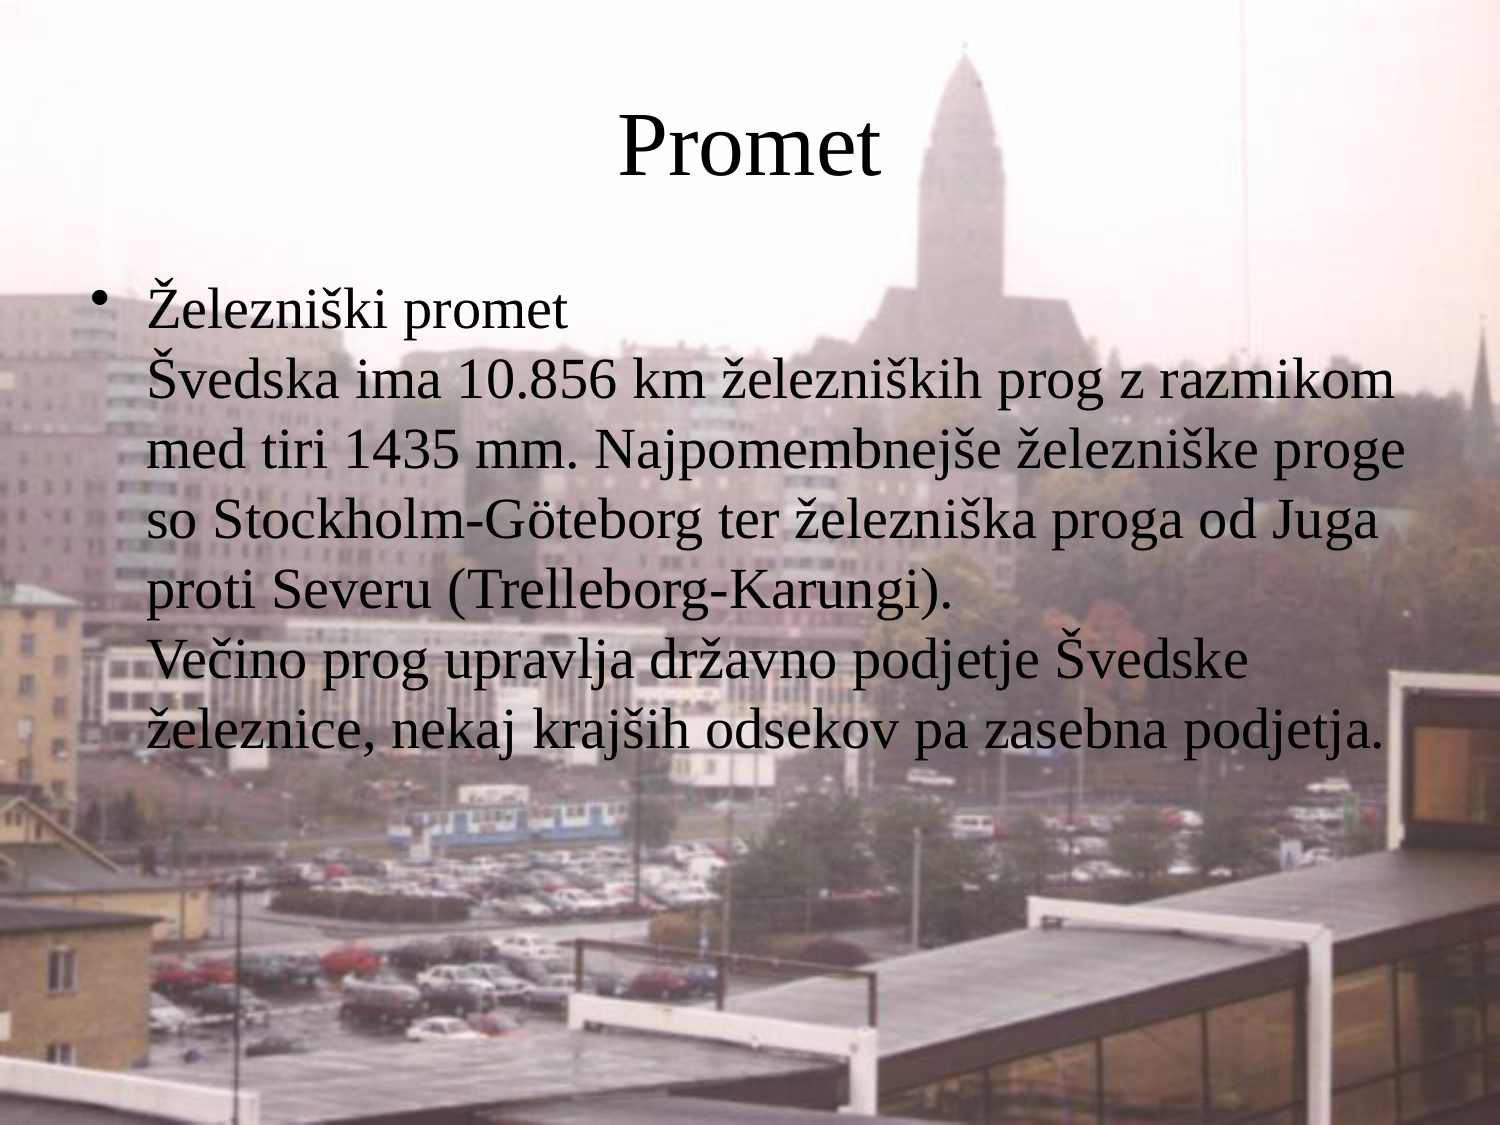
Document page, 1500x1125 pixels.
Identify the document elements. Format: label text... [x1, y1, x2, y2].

list Železniški promet Švedska ima 10.856 km železniških prog z razmikom med tiri 1435 mm. Najpomembnejše železniške proge so Stockholm-Göteborg ter železniška proga od Juga proti Severu (Trelleborg-Karungi). Večino prog upravlja državno podjetje Švedske železnice, nekaj krajših odsekov pa zasebna podjetja. [75, 262, 1425, 1005]
picture [0, 0, 1500, 1125]
title Promet [75, 45, 1425, 233]
